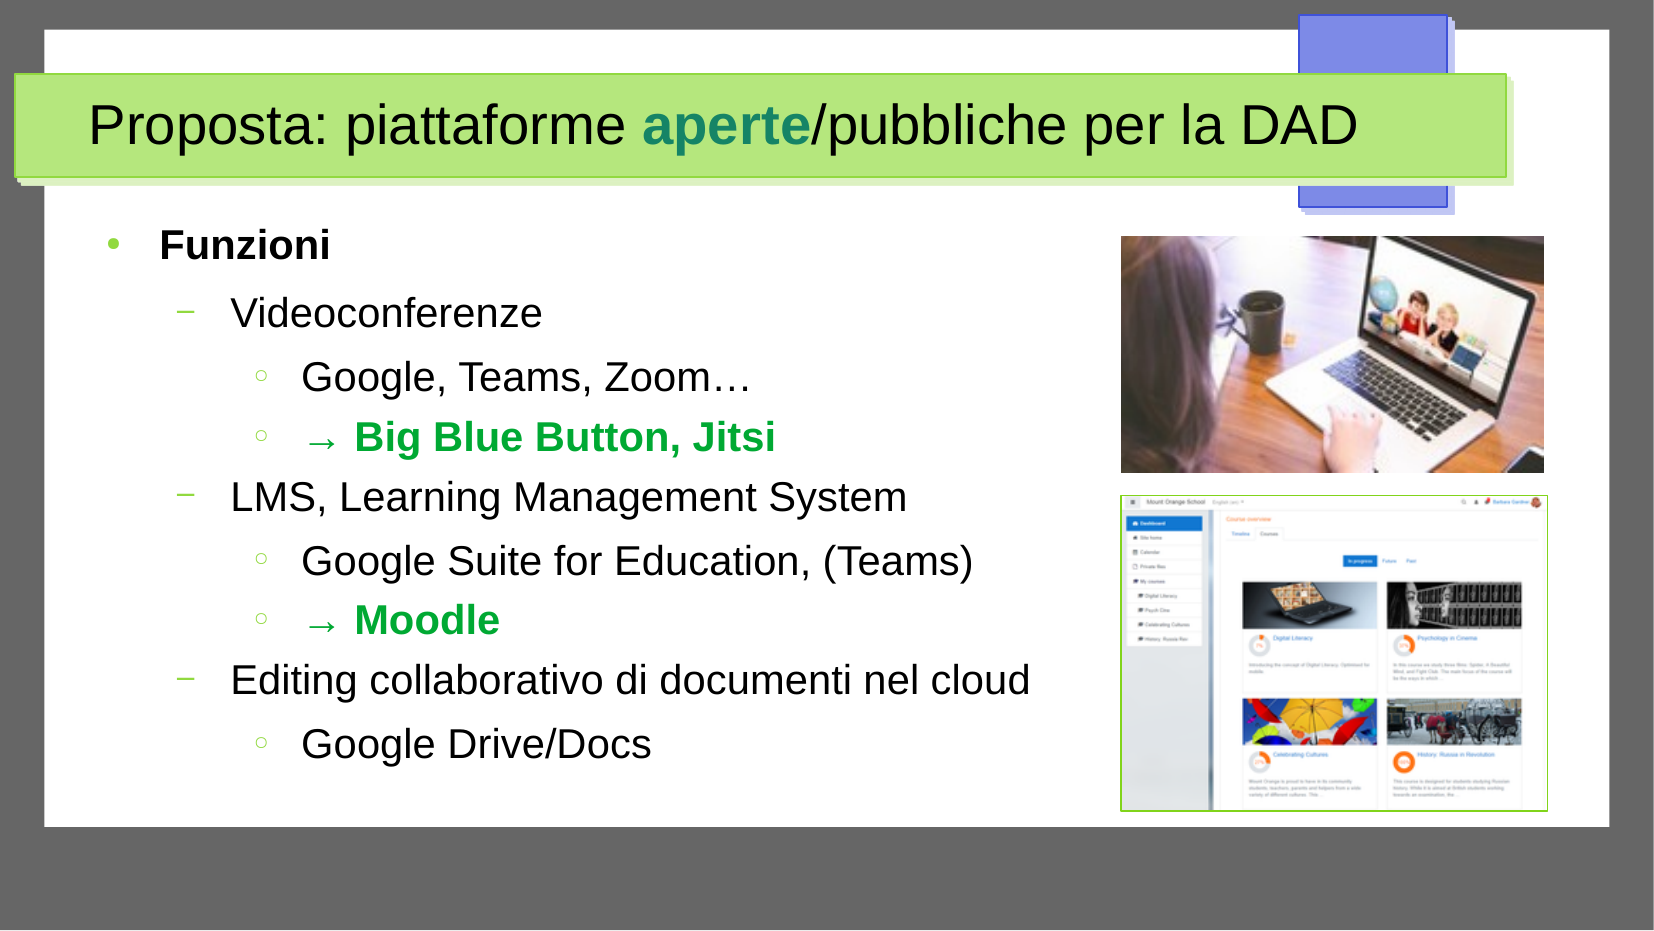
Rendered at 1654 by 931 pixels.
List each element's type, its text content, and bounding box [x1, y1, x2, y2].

title Proposta: piattaforme aperte/pubbliche per la DAD [88, 73, 1506, 178]
list Funzioni Videoconferenze Google, Teams, Zoom… → Big Blue Button, Jitsi LMS, Learning Management System Google Suite for Education, (Teams) → Moodle Editing collaborativo di documenti nel cloud Google Drive/Docs [88, 221, 1052, 813]
picture [1122, 496, 1547, 811]
picture [1121, 236, 1544, 473]
